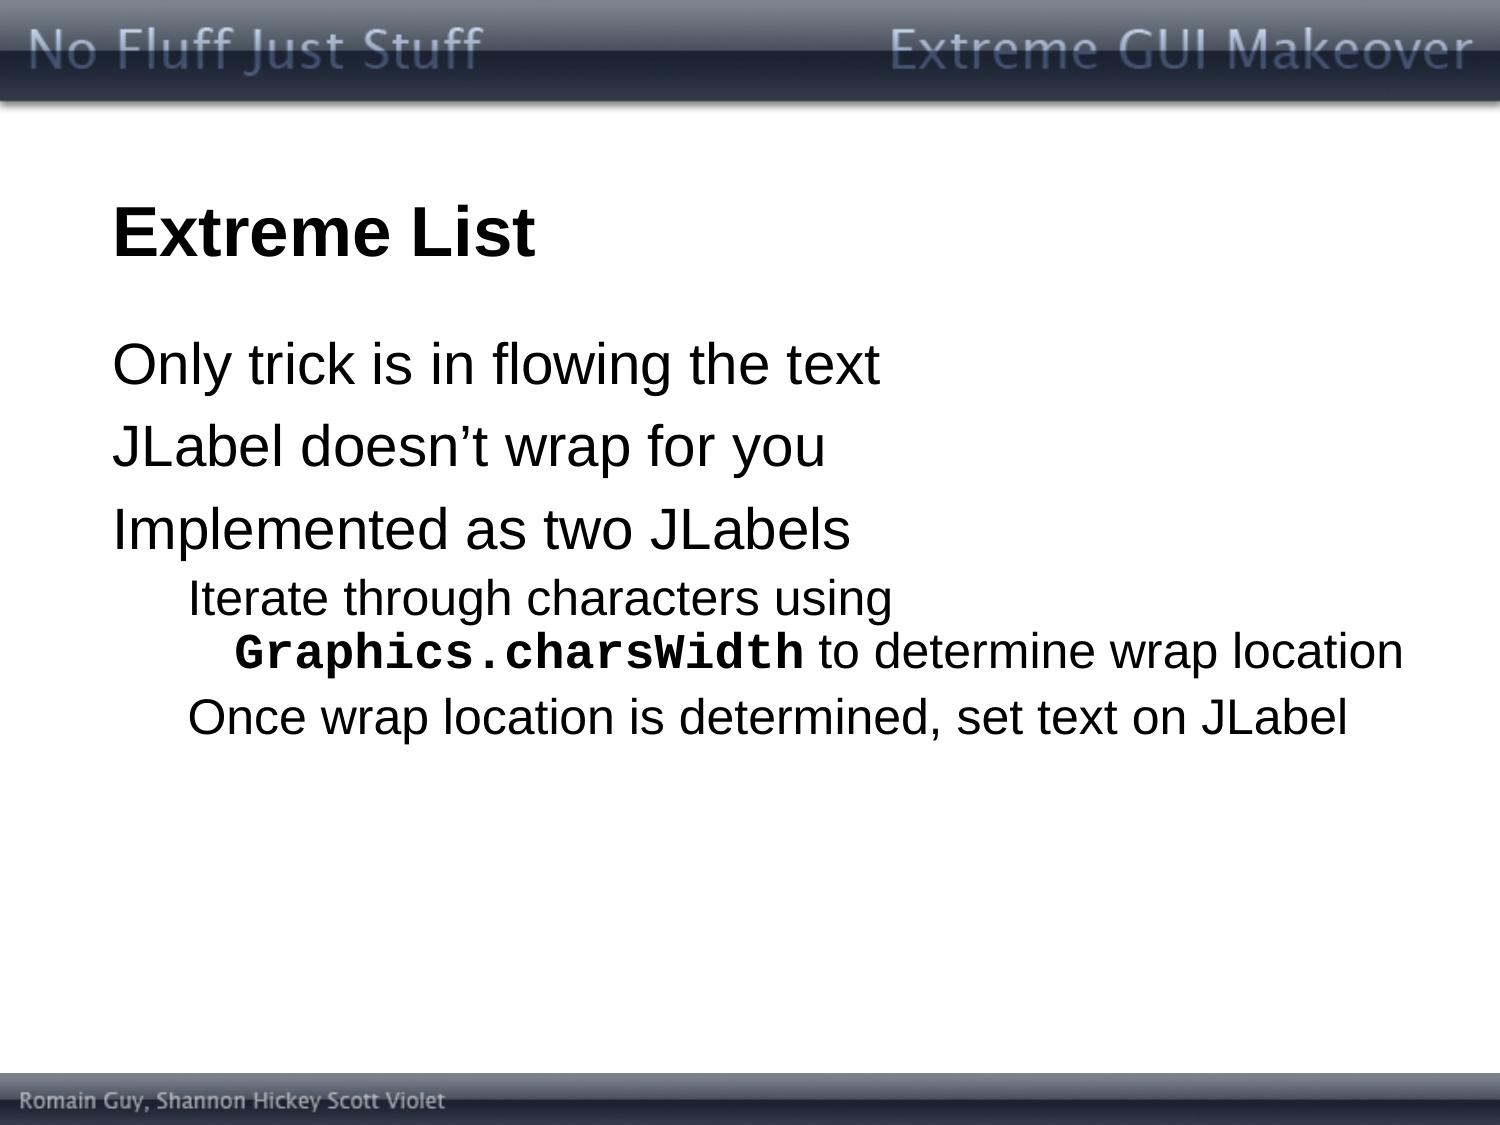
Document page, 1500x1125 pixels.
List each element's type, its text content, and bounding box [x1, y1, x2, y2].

title Extreme List [112, 119, 1417, 270]
picture [0, 1073, 1500, 1125]
picture [0, 0, 1500, 114]
list Only trick is in flowing the text JLabel doesn’t wrap for you Implemented as two JLabels Iterate through characters using Graphics.charsWidth to determine wrap location Once wrap location is determined, set text on JLabel [112, 337, 1463, 1030]
